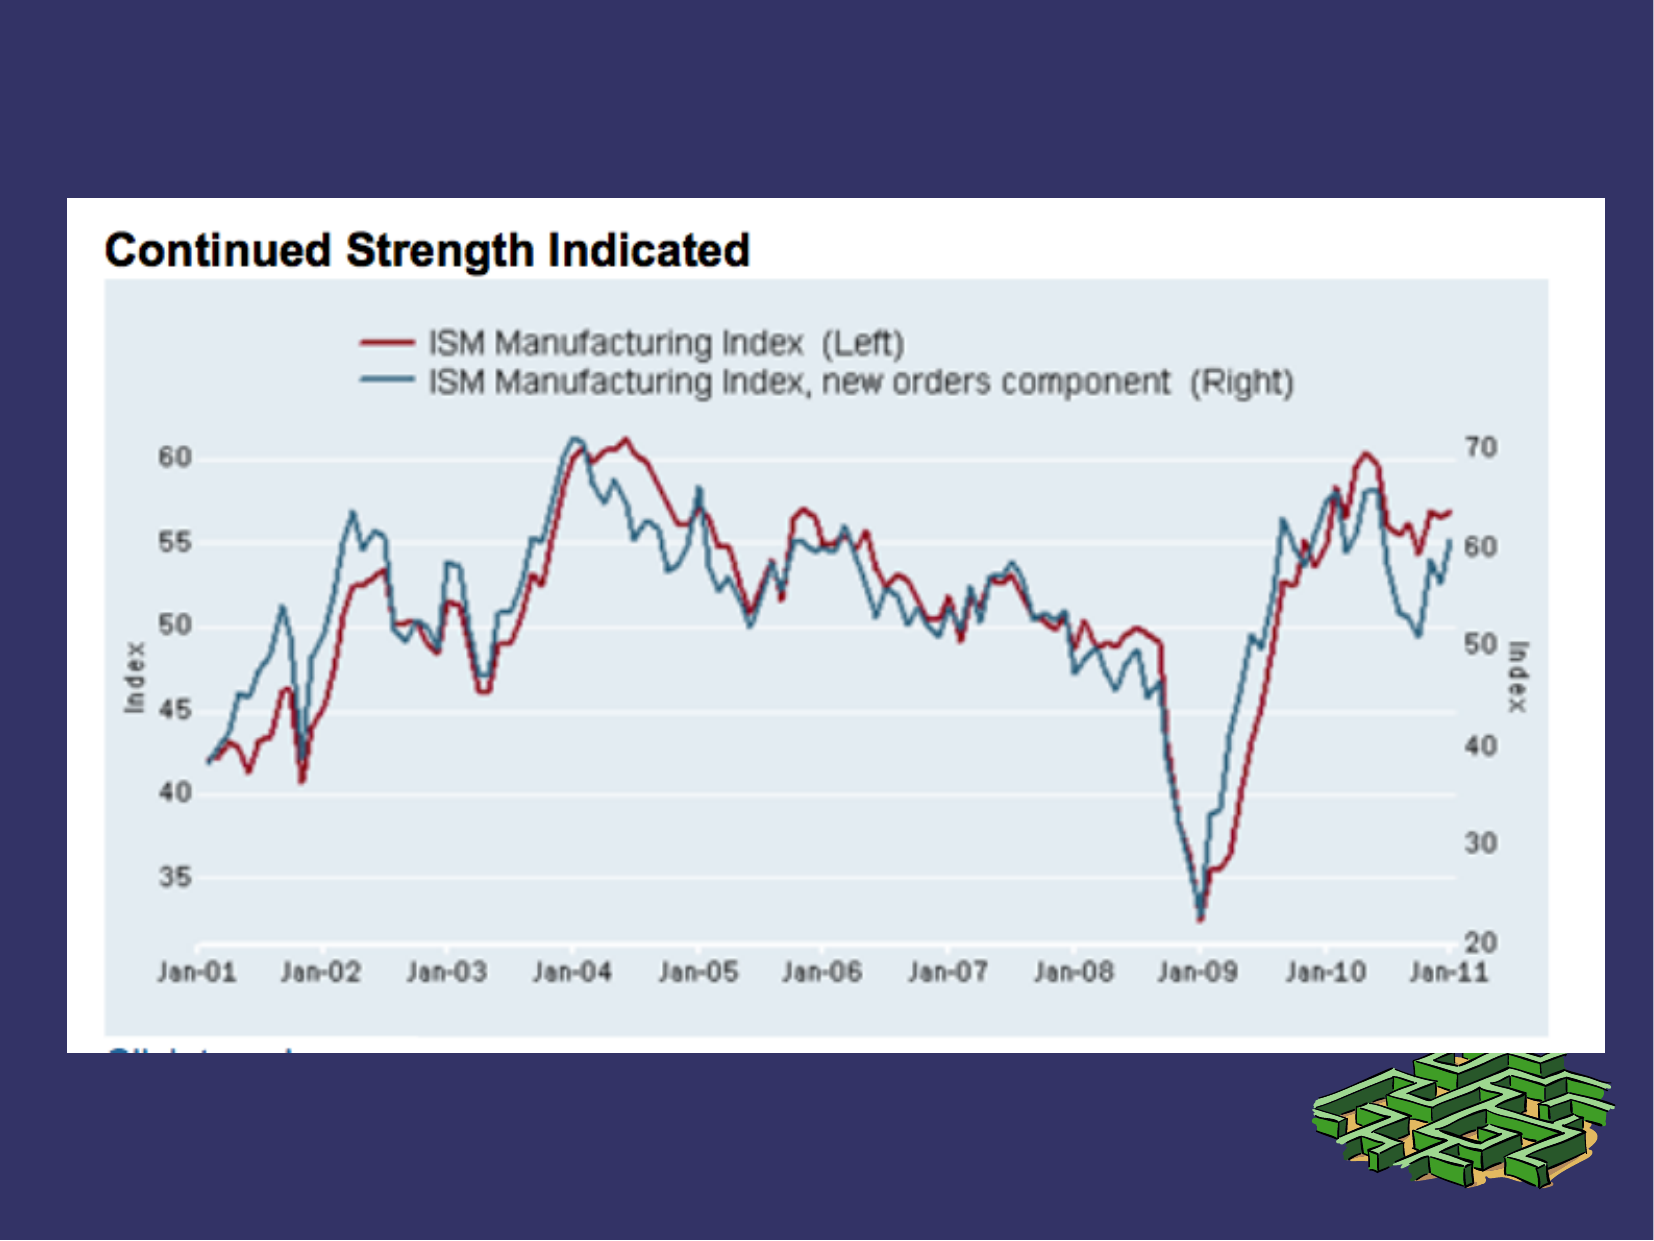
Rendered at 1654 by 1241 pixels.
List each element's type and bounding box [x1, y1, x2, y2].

picture [67, 198, 1605, 1053]
